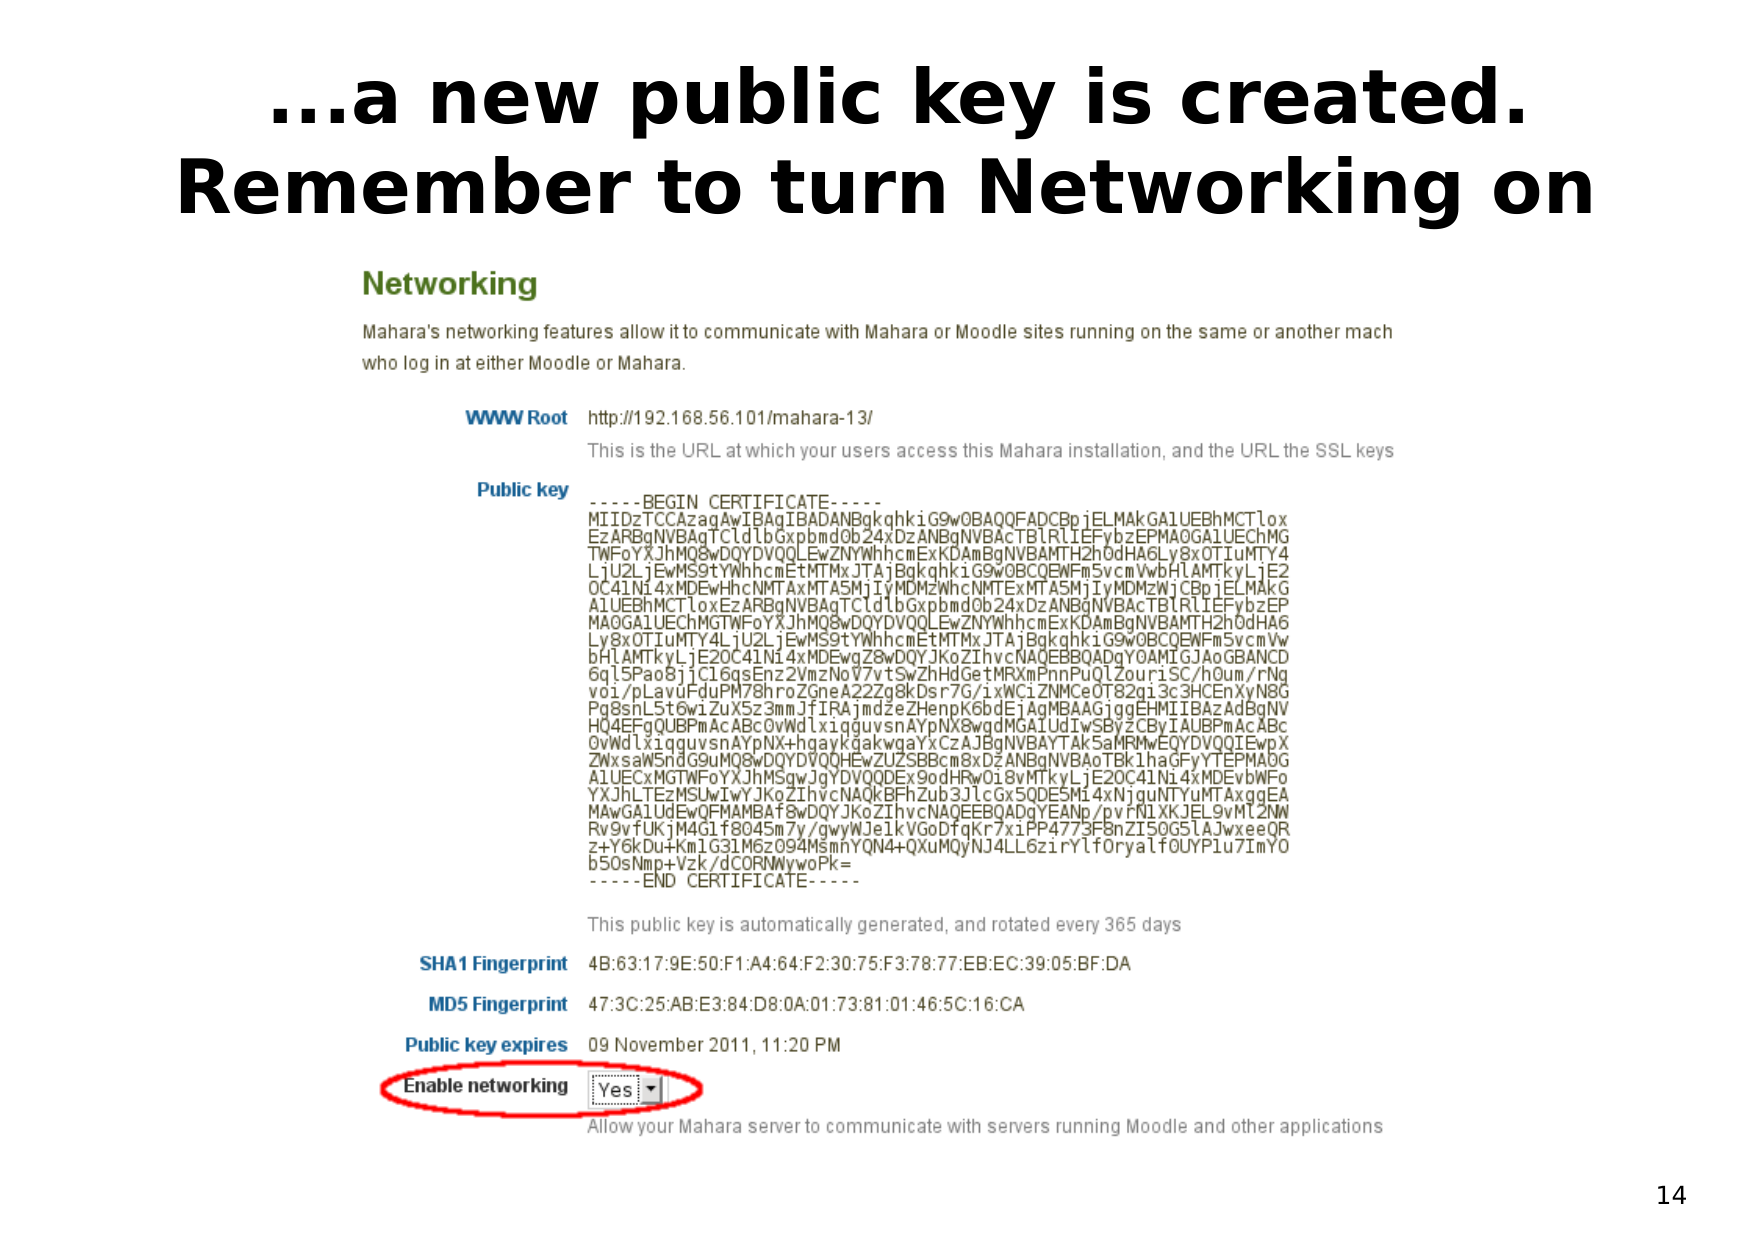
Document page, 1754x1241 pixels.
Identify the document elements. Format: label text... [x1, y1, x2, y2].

title ...a new public key is created. Remember to turn Networking on [59, 34, 1713, 242]
picture [358, 262, 1395, 1141]
